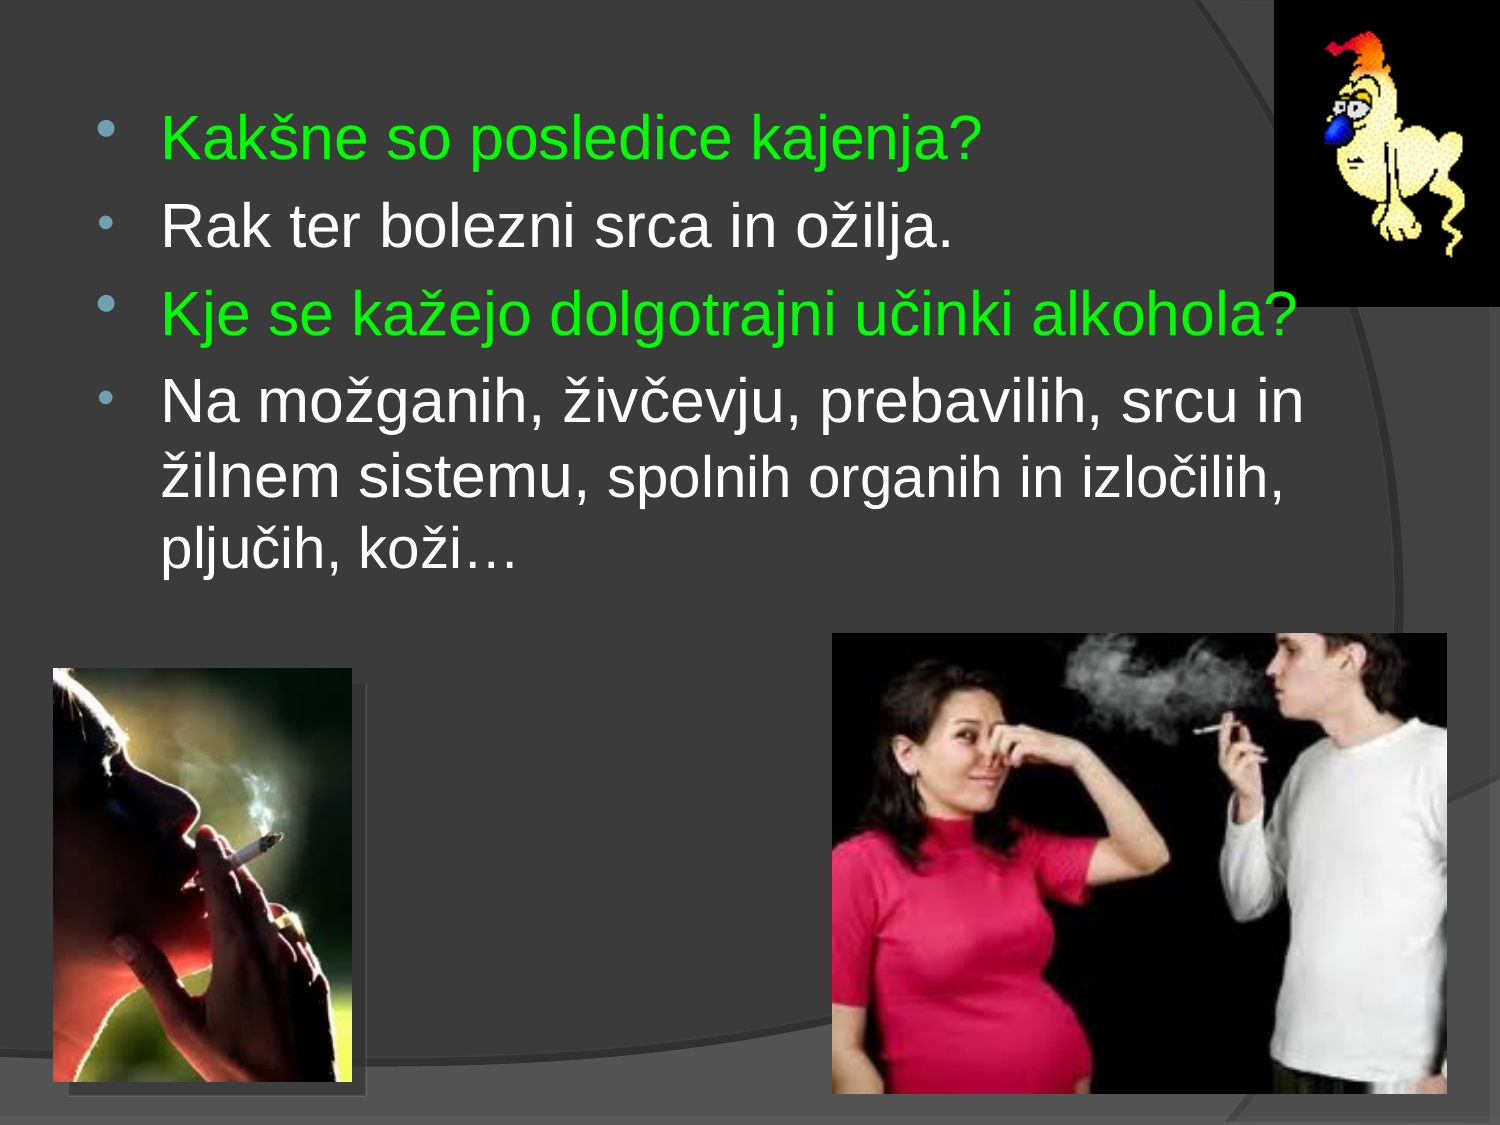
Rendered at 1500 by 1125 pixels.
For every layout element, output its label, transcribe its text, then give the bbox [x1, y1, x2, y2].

picture [53, 668, 352, 1082]
picture [832, 633, 1447, 1094]
picture [1274, 0, 1500, 307]
list Kakšne so posledice kajenja? Rak ter bolezni srca in ožilja. Kje se kažejo dolgotrajni učinki alkohola? Na možganih, živčevju, prebavilih, srcu in žilnem sistemu, spolnih organih in izločilih, pljučih, koži… [76, 90, 1424, 1005]
